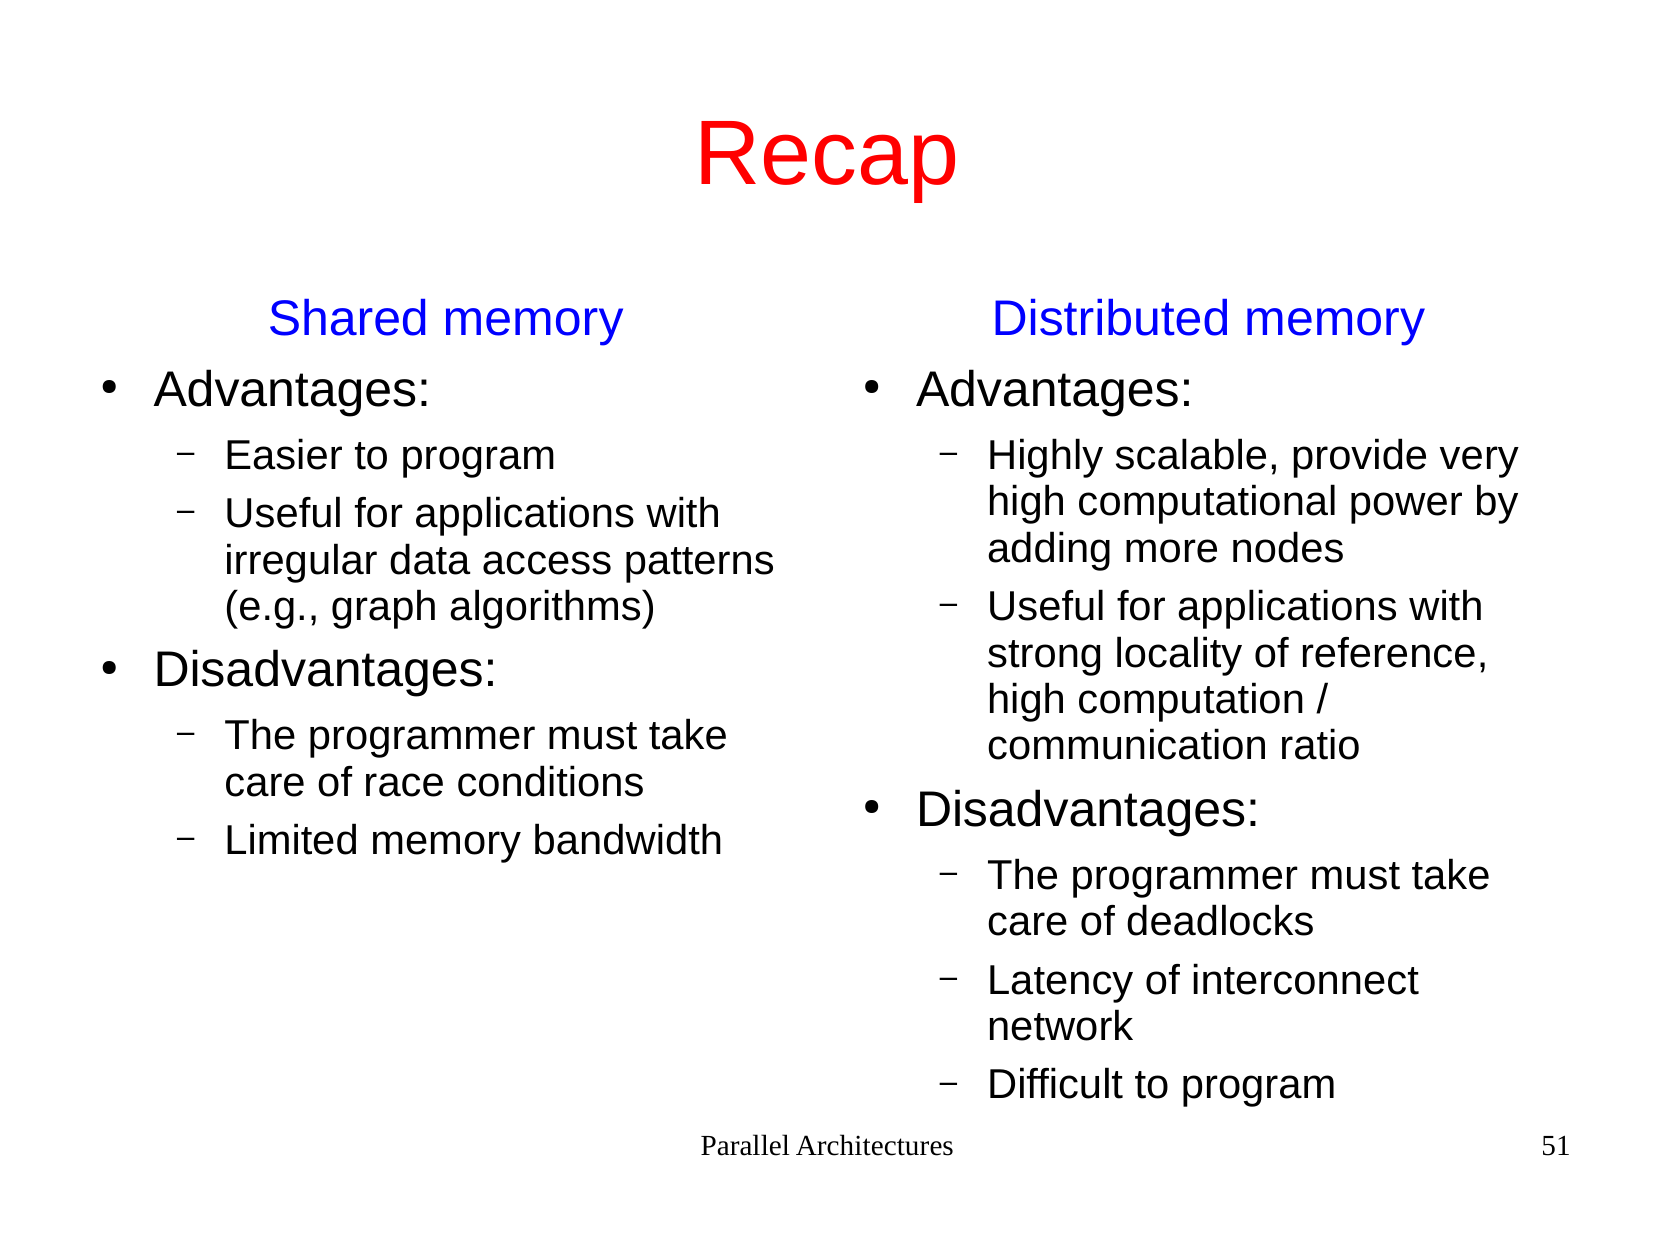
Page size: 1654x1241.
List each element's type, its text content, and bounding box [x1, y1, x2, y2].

list Shared memory Advantages: Easier to program Useful for applications with irregular data access patterns (e.g., graph algorithms) Disadvantages: The programmer must take care of race conditions Limited memory bandwidth [82, 290, 809, 1109]
list Distributed memory Advantages: Highly scalable, provide very high computational power by adding more nodes Useful for applications with strong locality of reference, high computation / communication ratio Disadvantages: The programmer must take care of deadlocks Latency of interconnect network Difficult to program [845, 290, 1572, 1109]
title Recap [82, 49, 1571, 257]
